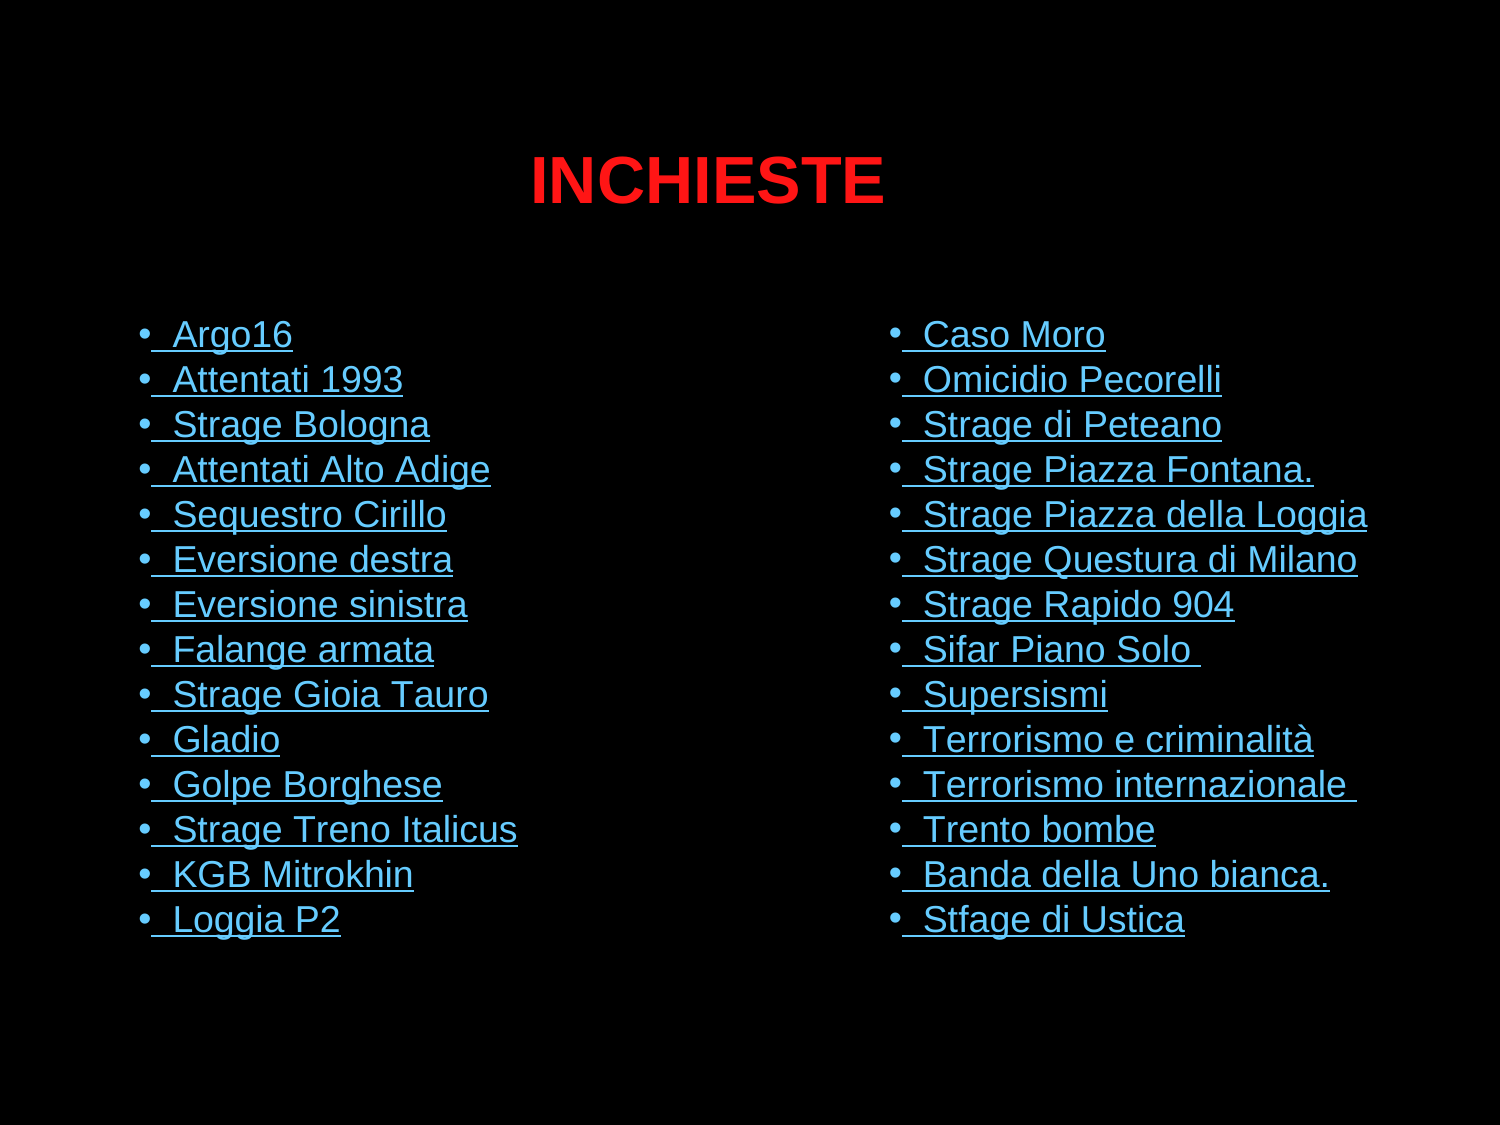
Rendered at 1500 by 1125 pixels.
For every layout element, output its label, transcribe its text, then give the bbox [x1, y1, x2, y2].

text_box Argo16 Attentati 1993 Strage Bologna Attentati Alto Adige Sequestro Cirillo Eversione destra Eversione sinistra Falange armata Strage Gioia Tauro Gladio Golpe Borghese Strage Treno Italicus KGB Mitrokhin Loggia P2 [123, 302, 656, 994]
text_box INCHIESTE [366, 128, 1052, 225]
text_box Caso Moro Omicidio Pecorelli Strage di Peteano Strage Piazza Fontana. Strage Piazza della Loggia Strage Questura di Milano Strage Rapido 904 Sifar Piano Solo Supersismi Terrorismo e criminalità Terrorismo internazionale Trento bombe Banda della Uno bianca. Stfage di Ustica [874, 302, 1453, 948]
